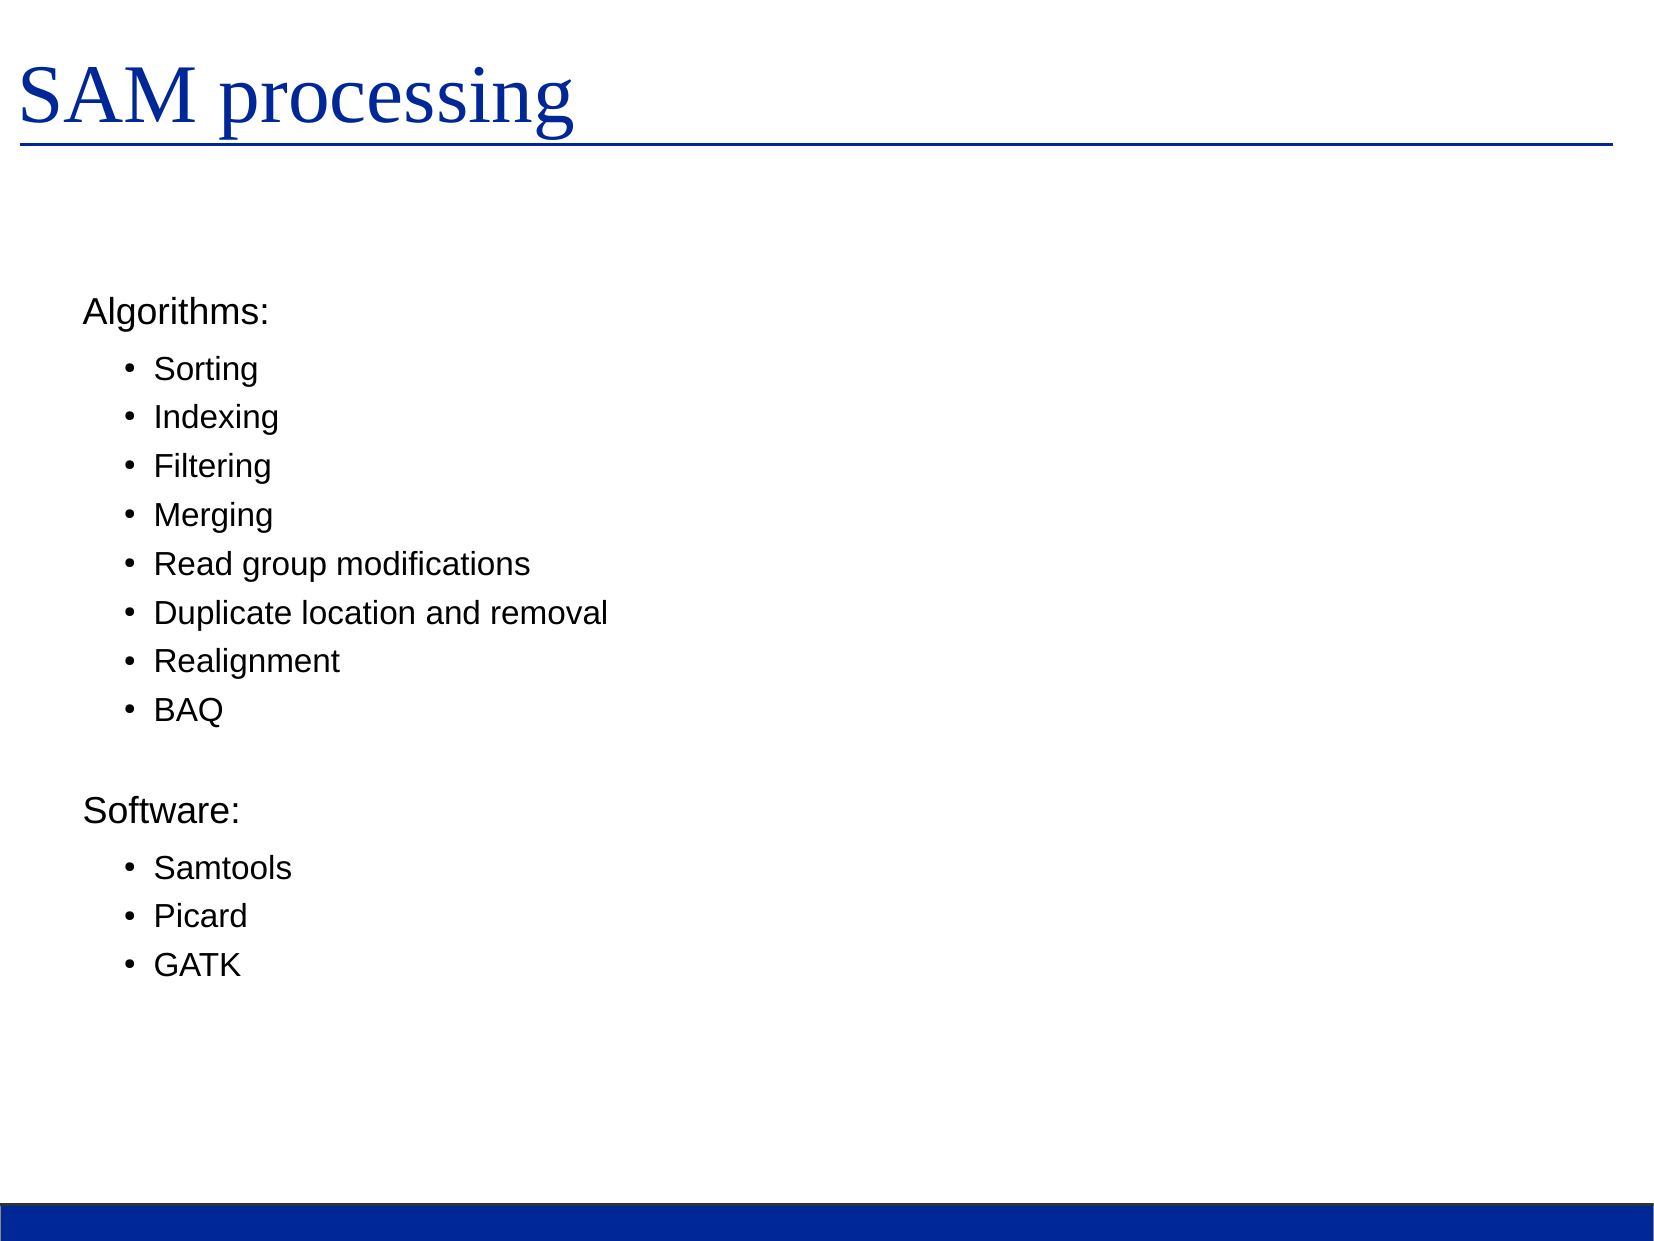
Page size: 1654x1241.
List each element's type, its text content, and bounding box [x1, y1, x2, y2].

list Algorithms: Sorting Indexing Filtering Merging Read group modifications Duplicate location and removal Realignment BAQ Software: Samtools Picard GATK [82, 290, 1571, 1109]
title SAM processing [17, 0, 1589, 198]
